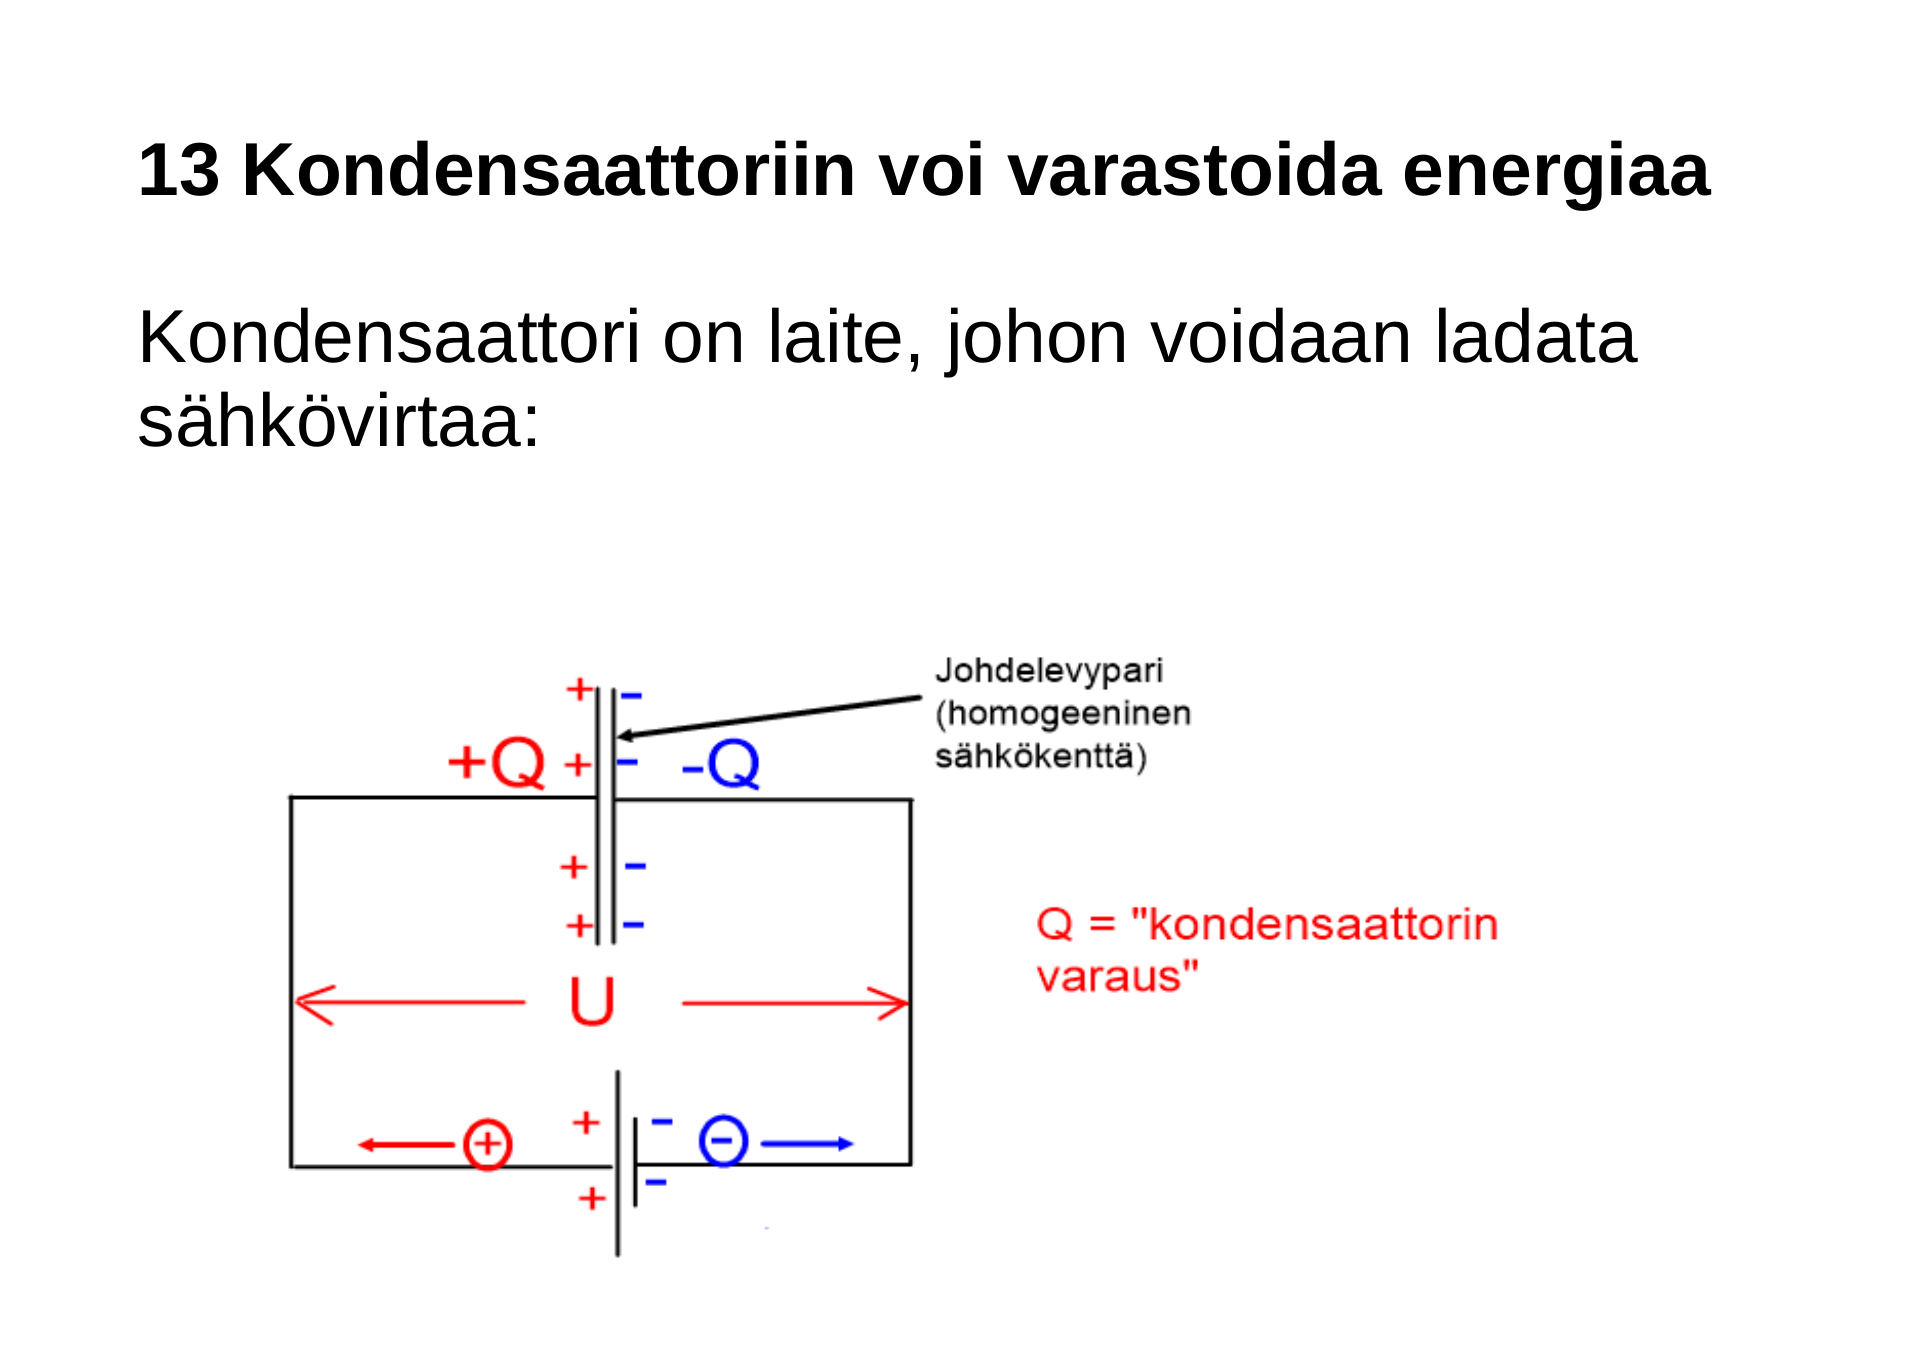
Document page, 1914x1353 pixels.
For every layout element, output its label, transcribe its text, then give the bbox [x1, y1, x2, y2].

text_box 13 Kondensaattoriin voi varastoida energiaa Kondensaattori on laite, johon voidaan ladata sähkövirtaa: [122, 115, 1805, 543]
picture [191, 596, 1602, 1292]
